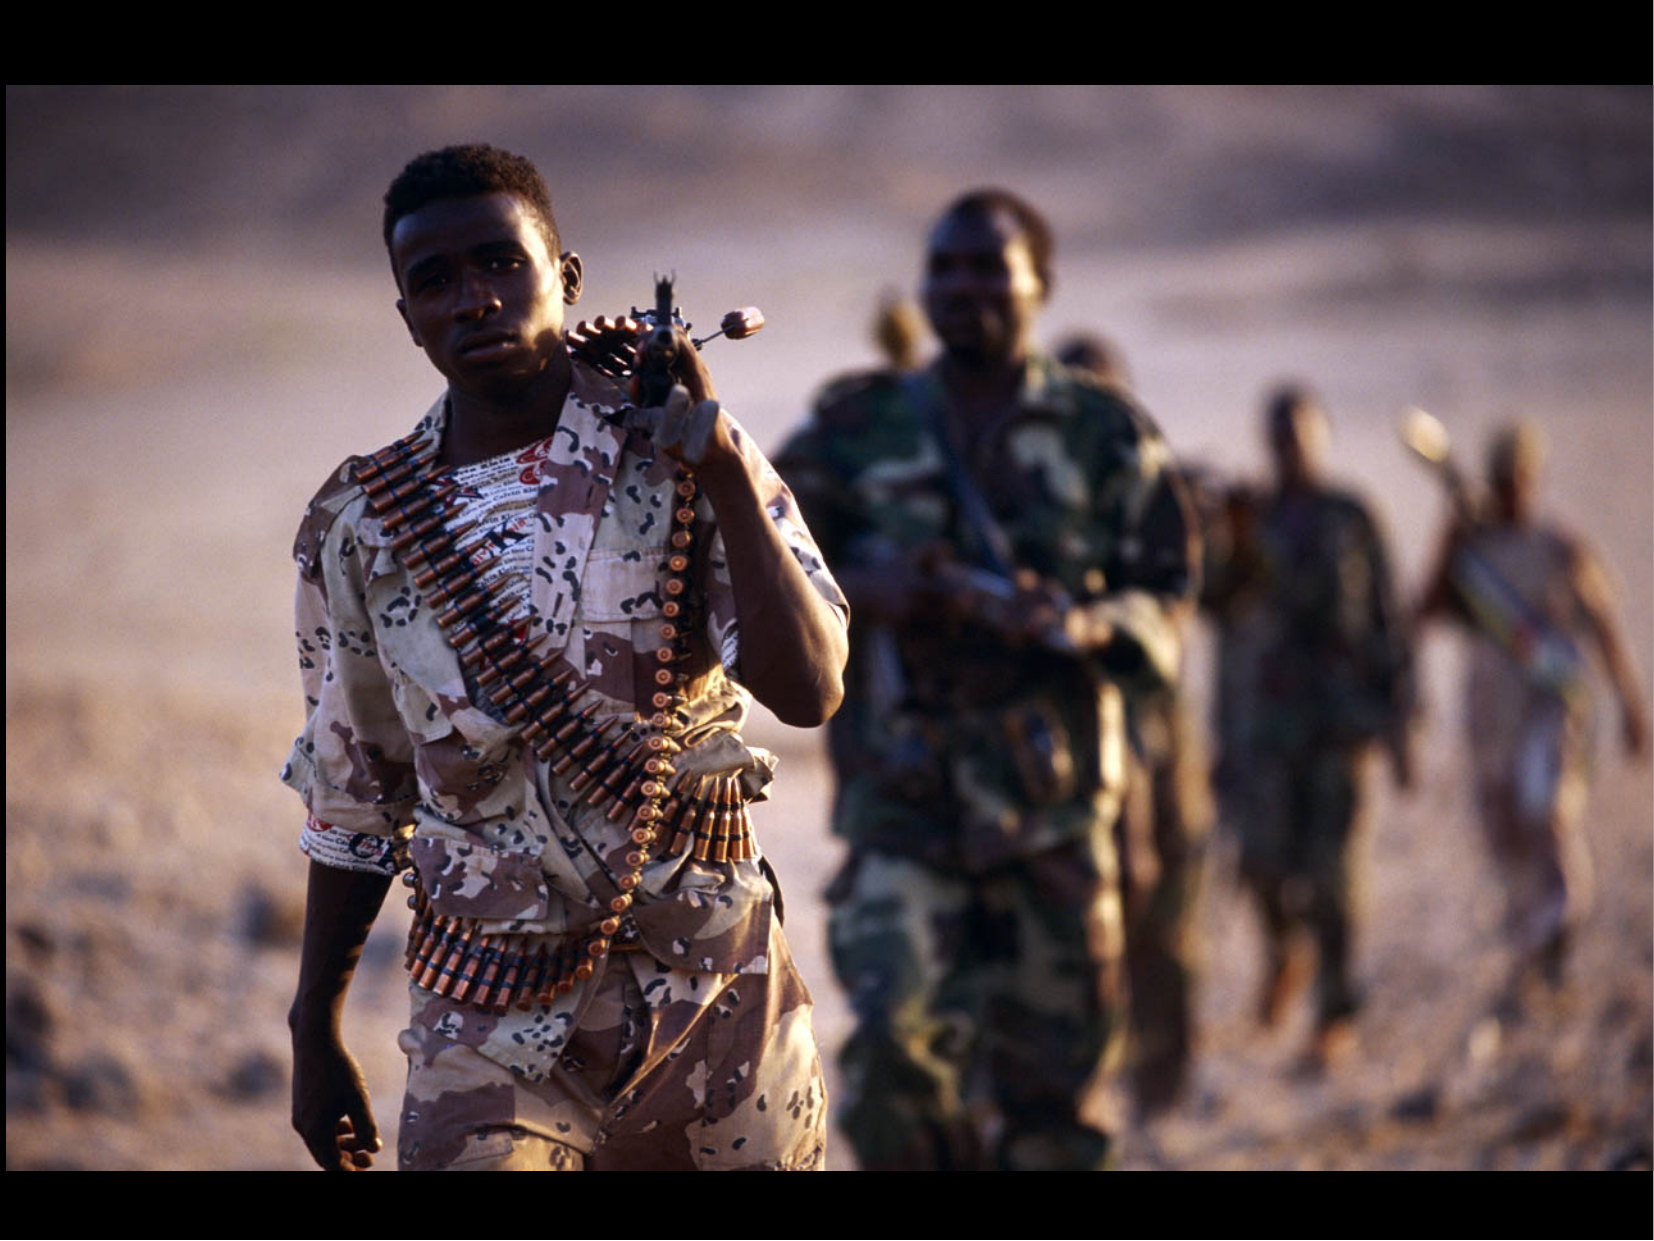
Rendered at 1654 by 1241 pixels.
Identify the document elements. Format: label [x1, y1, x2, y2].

picture [6, 85, 1654, 1171]
